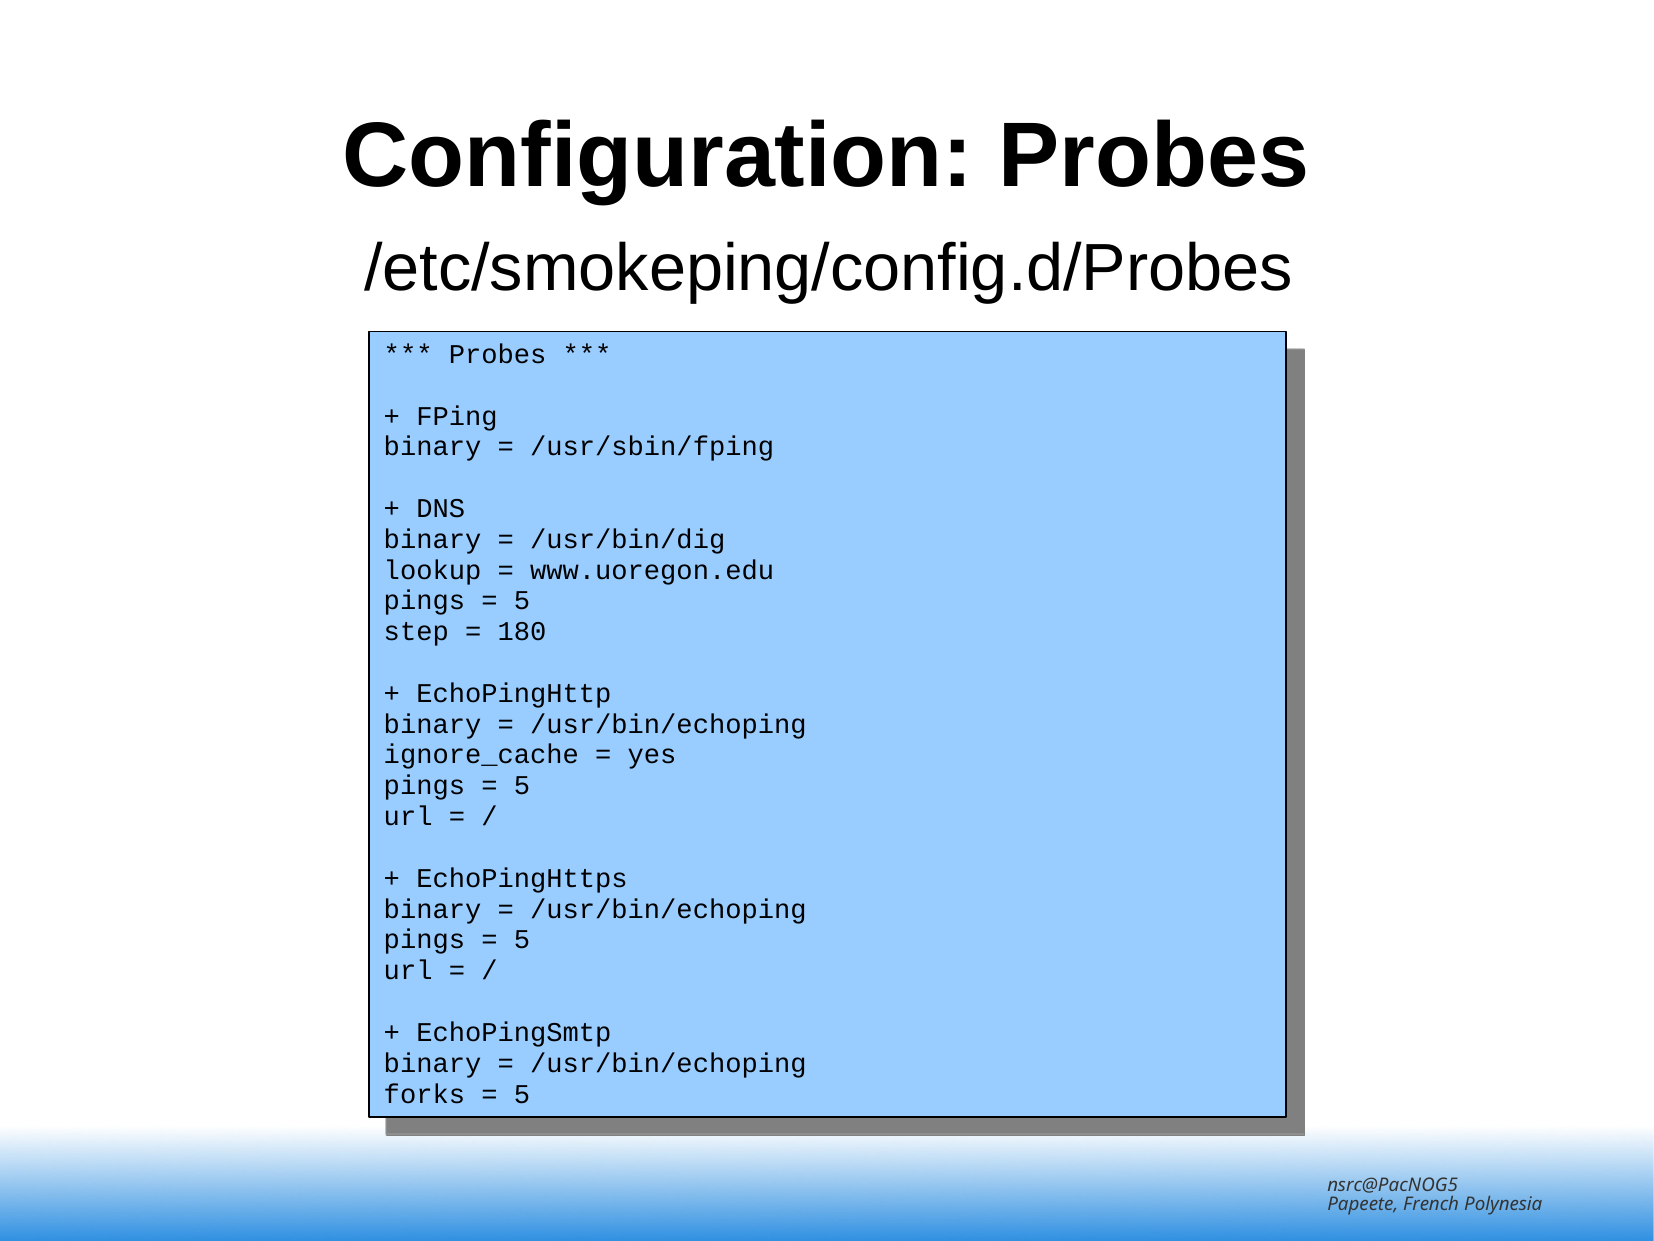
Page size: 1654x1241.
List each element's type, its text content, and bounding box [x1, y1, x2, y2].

picture [0, 1124, 1654, 1241]
title Configuration: Probes [82, 49, 1571, 257]
text_box /etc/smokeping/config.d/Probes [349, 213, 1312, 312]
text_box *** Probes *** + FPing binary = /usr/sbin/fping + DNS binary = /usr/bin/dig lookup = www.uoregon.edu pings = 5 step = 180 + EchoPingHttp binary = /usr/bin/echoping ignore_cache = yes pings = 5 url = / + EchoPingHttps binary = /usr/bin/echoping pings = 5 url = / + EchoPingSmtp binary = /usr/bin/echoping forks = 5 [369, 331, 1286, 1117]
